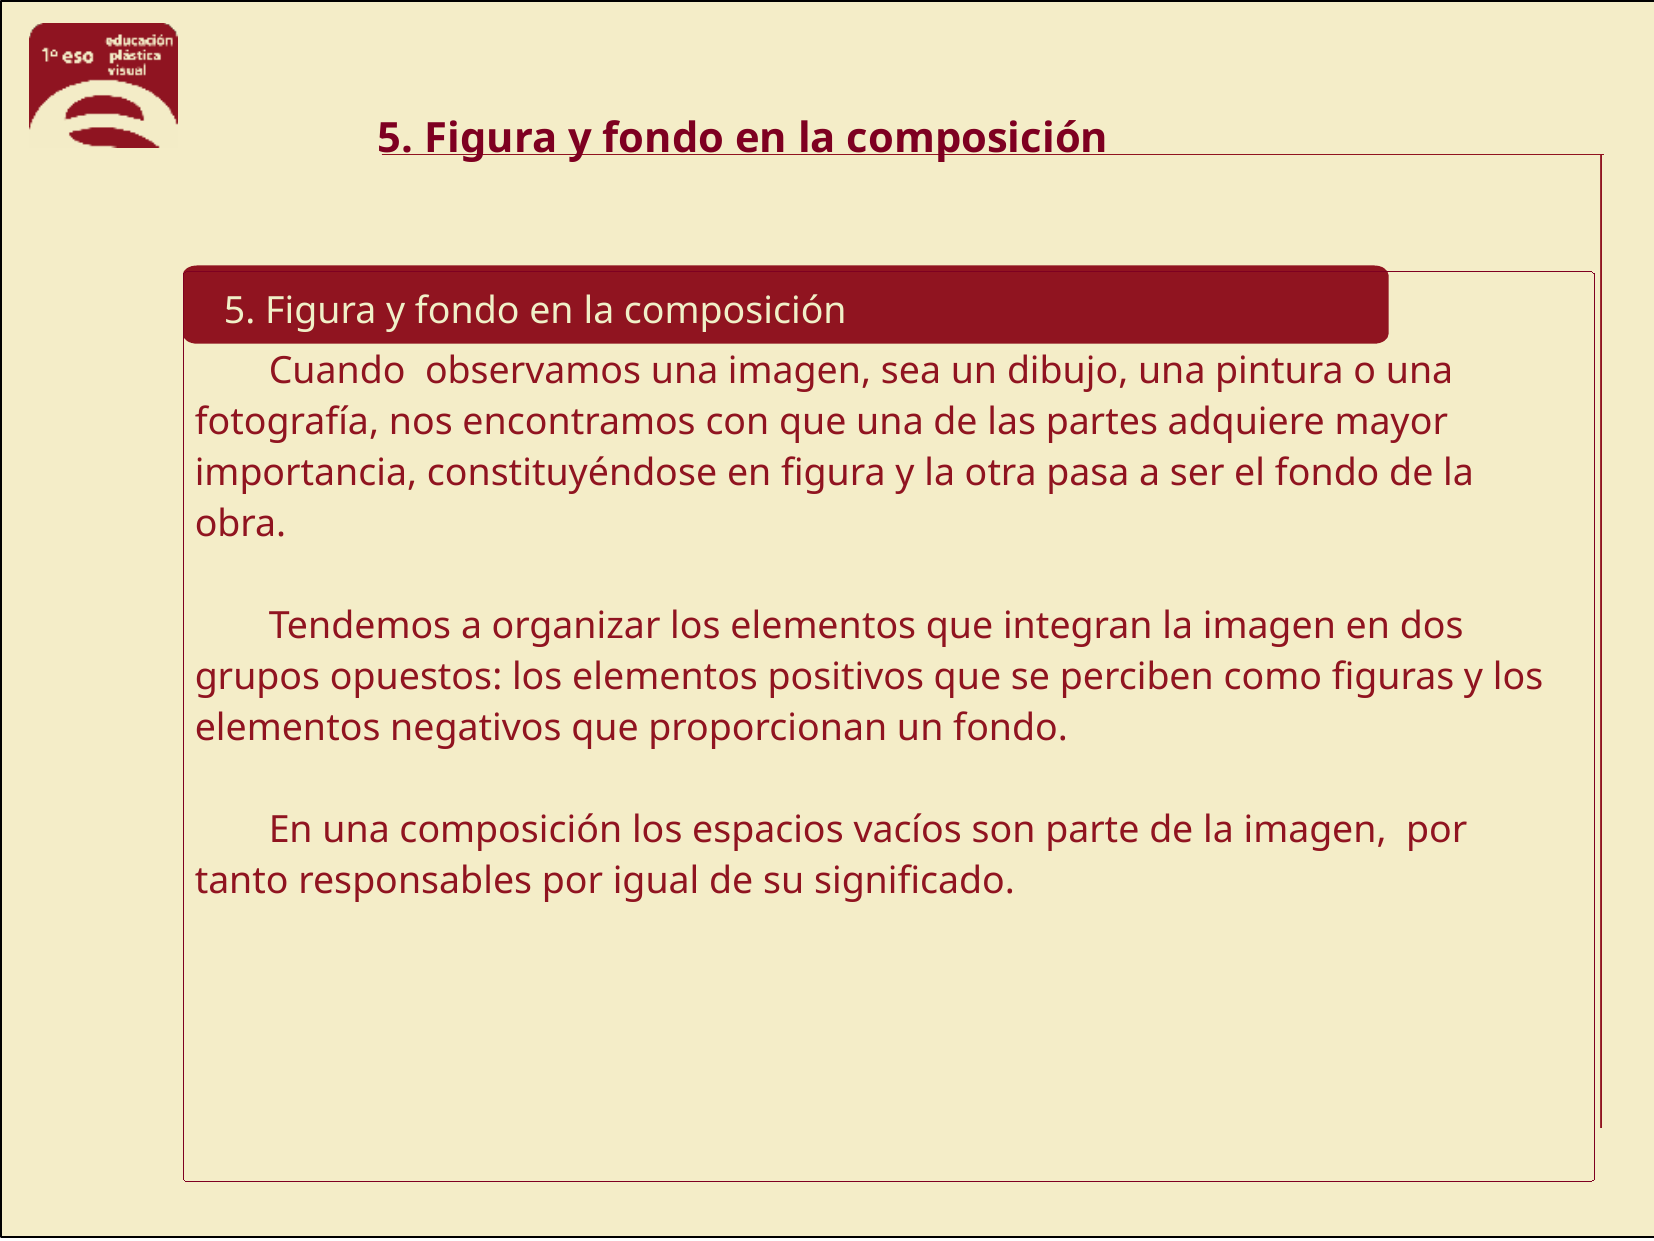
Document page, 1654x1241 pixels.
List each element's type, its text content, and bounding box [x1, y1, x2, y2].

picture [0, 0, 1654, 1241]
title Cuando observamos una imagen, sea un dibujo, una pintura o una fotografía, nos encontramos con que una de las partes adquiere mayor importancia, constituyéndose en figura y la otra pasa a ser el fondo de la obra. Tendemos a organizar los elementos que integran la imagen en dos grupos opuestos: los elementos positivos que se perciben como figuras y los elementos negativos que proporcionan un fondo. En una composición los espacios vacíos son parte de la imagen, por tanto responsables por igual de su significado. [194, 354, 1560, 996]
title 5. Figura y fondo en la composición [124, 277, 1359, 337]
text_box 5. Figura y fondo en la composición [378, 97, 1483, 148]
